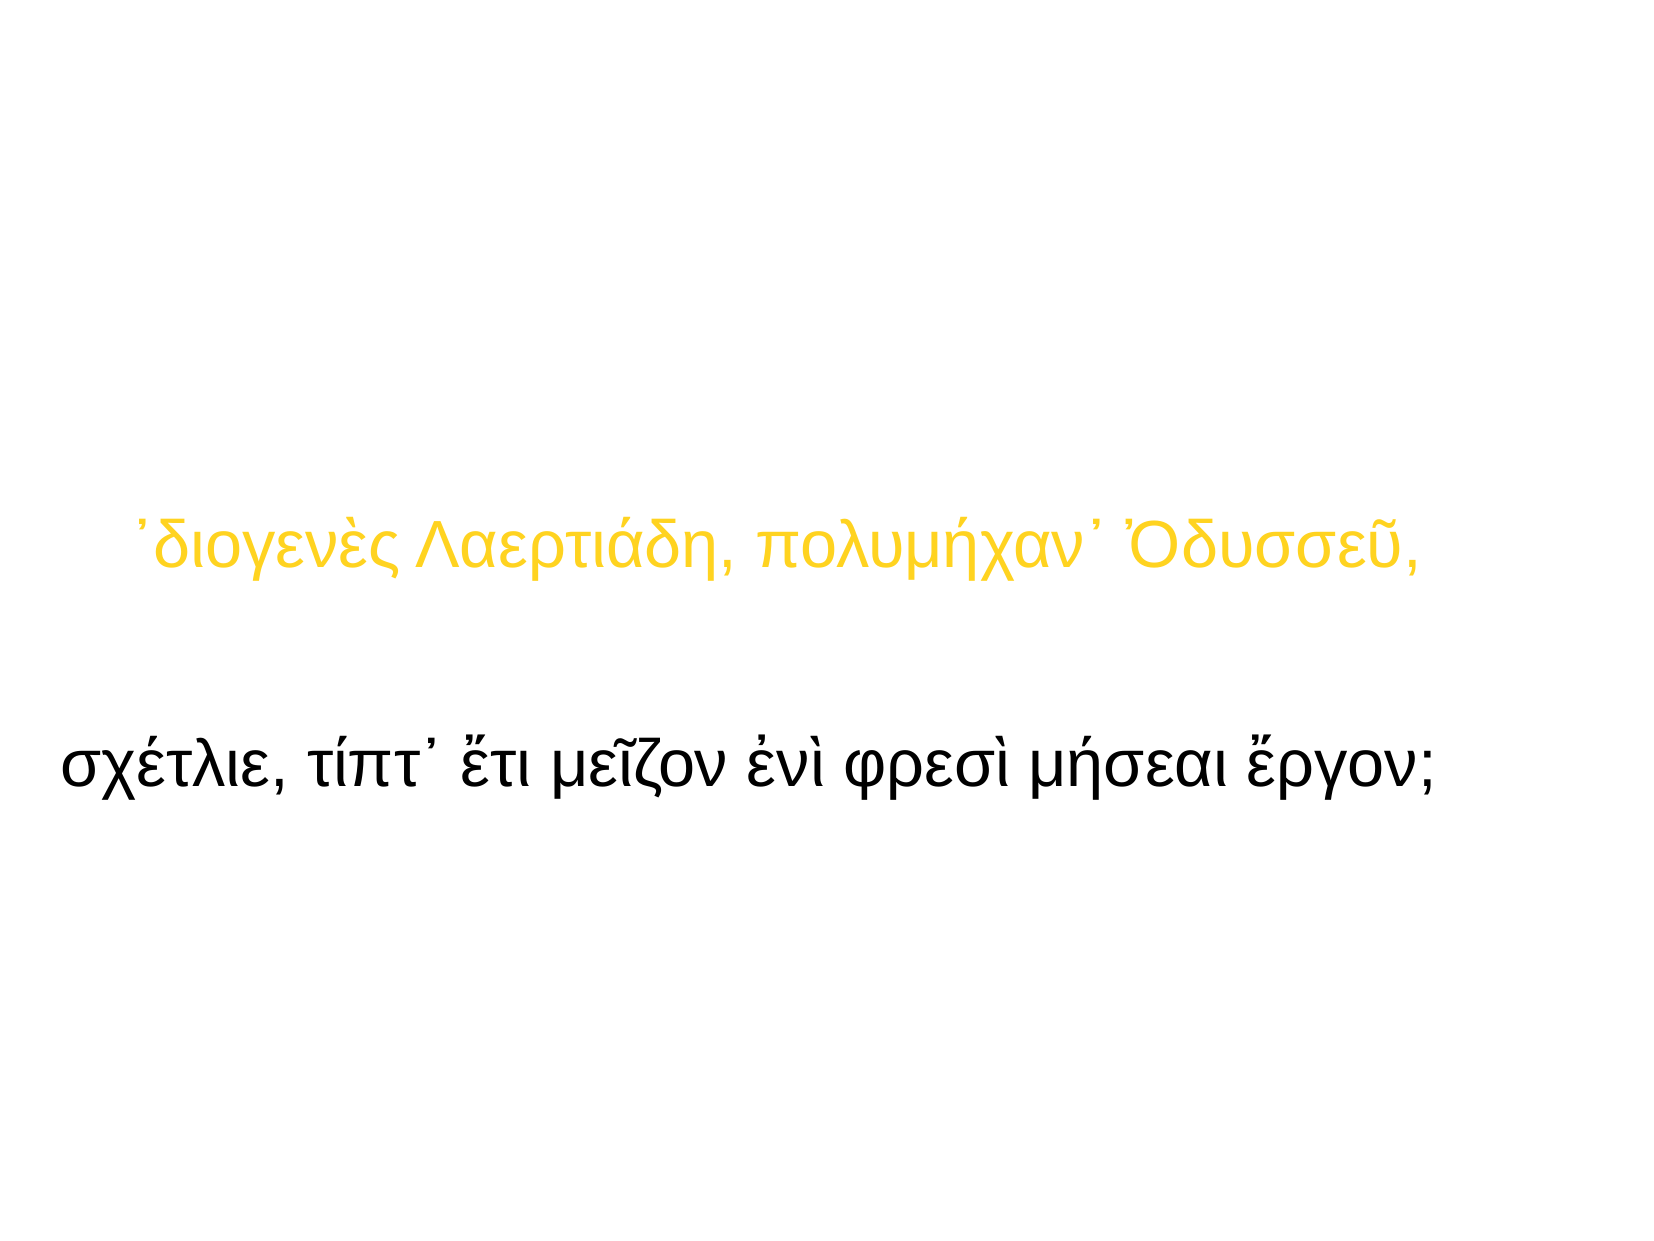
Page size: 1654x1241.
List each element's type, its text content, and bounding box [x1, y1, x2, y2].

subtitle ᾽διογενὲς Λαερτιάδη, πολυμήχαν᾽ Ὀδυσσεῦ, σχέτλιε, τίπτ᾽ ἔτι μεῖζον ἐνὶ φρεσὶ μήσεαι ἔργον; [23, 290, 1512, 1010]
